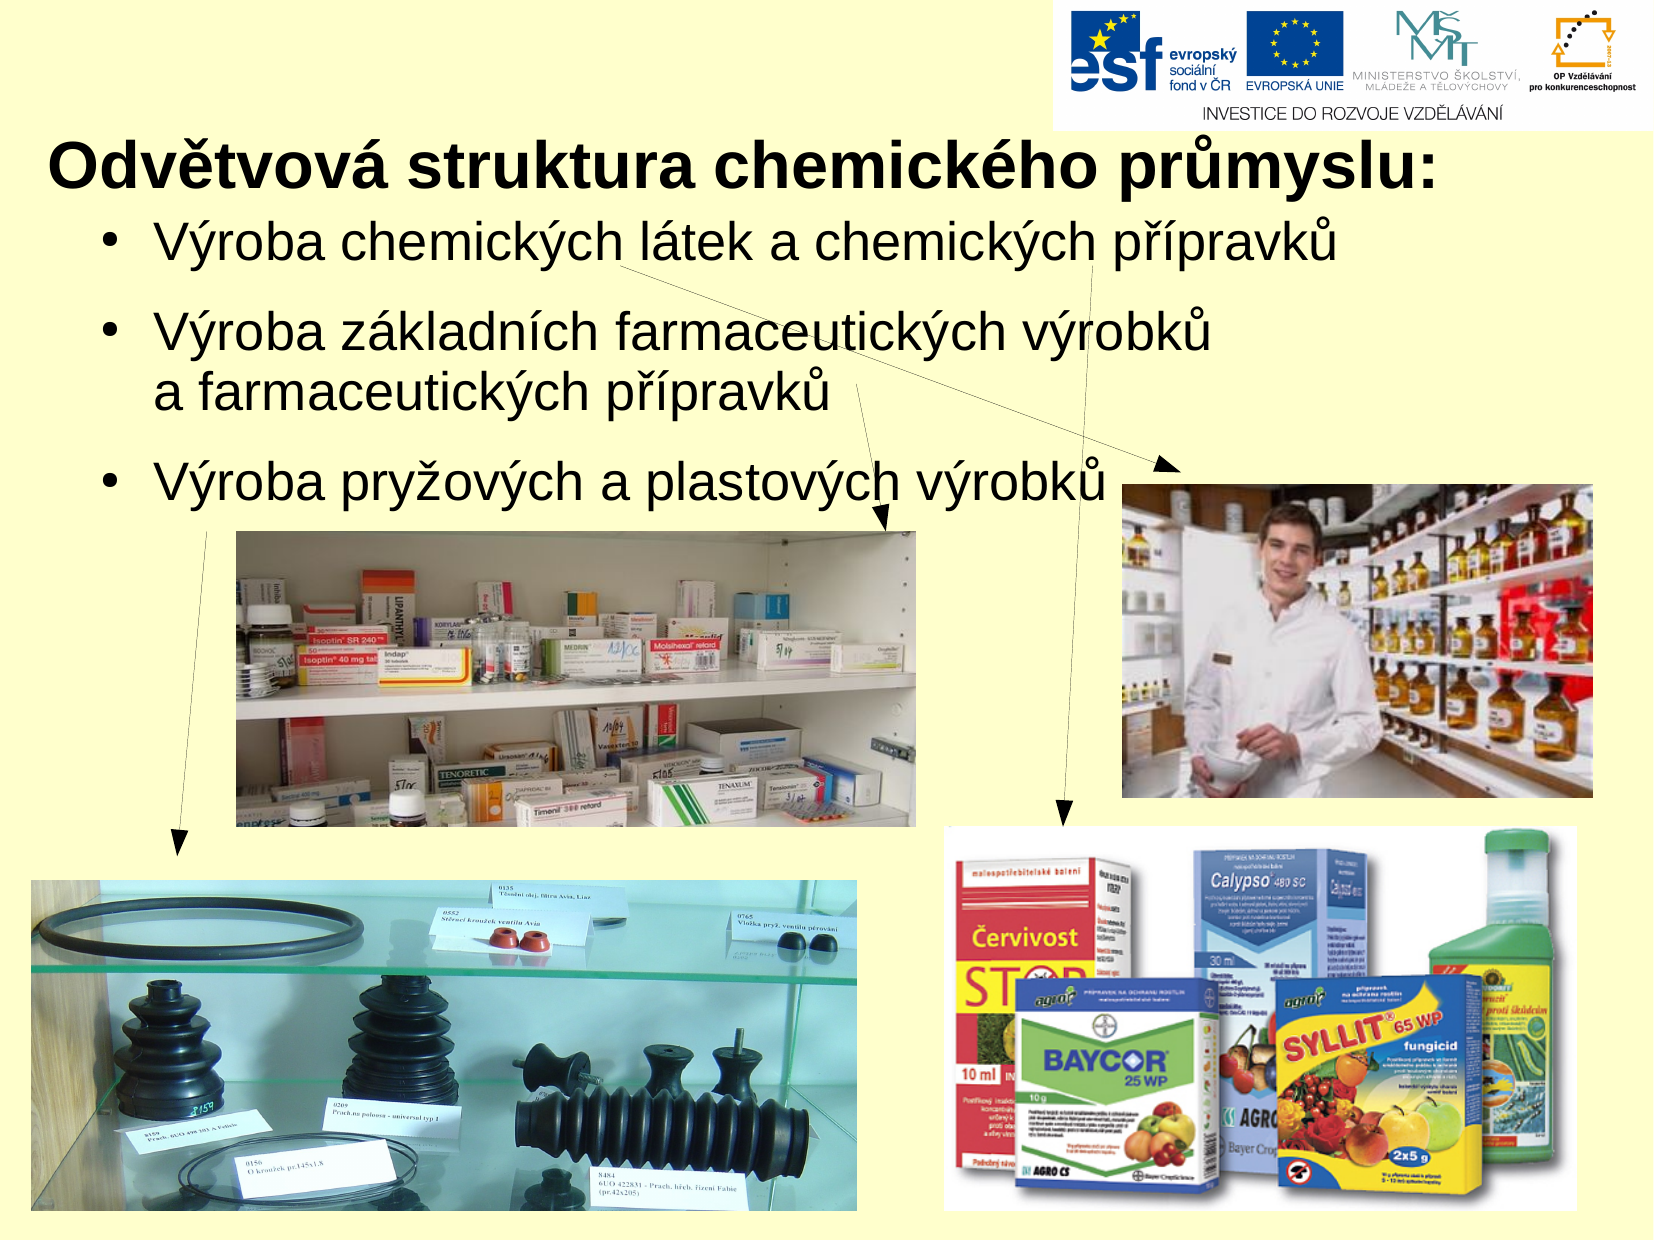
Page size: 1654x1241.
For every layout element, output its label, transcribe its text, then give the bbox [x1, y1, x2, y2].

picture [1053, 0, 1654, 131]
picture [944, 826, 1577, 1211]
title Odvětvová struktura chemického průmyslu: [0, 61, 1489, 269]
picture [31, 880, 857, 1211]
list Výroba chemických látek a chemických přípravků Výroba základních farmaceutických výrobků a farmaceutických přípravků Výroba pryžových a plastových výrobků [82, 210, 1571, 1030]
picture [1122, 484, 1593, 798]
picture [236, 531, 916, 827]
